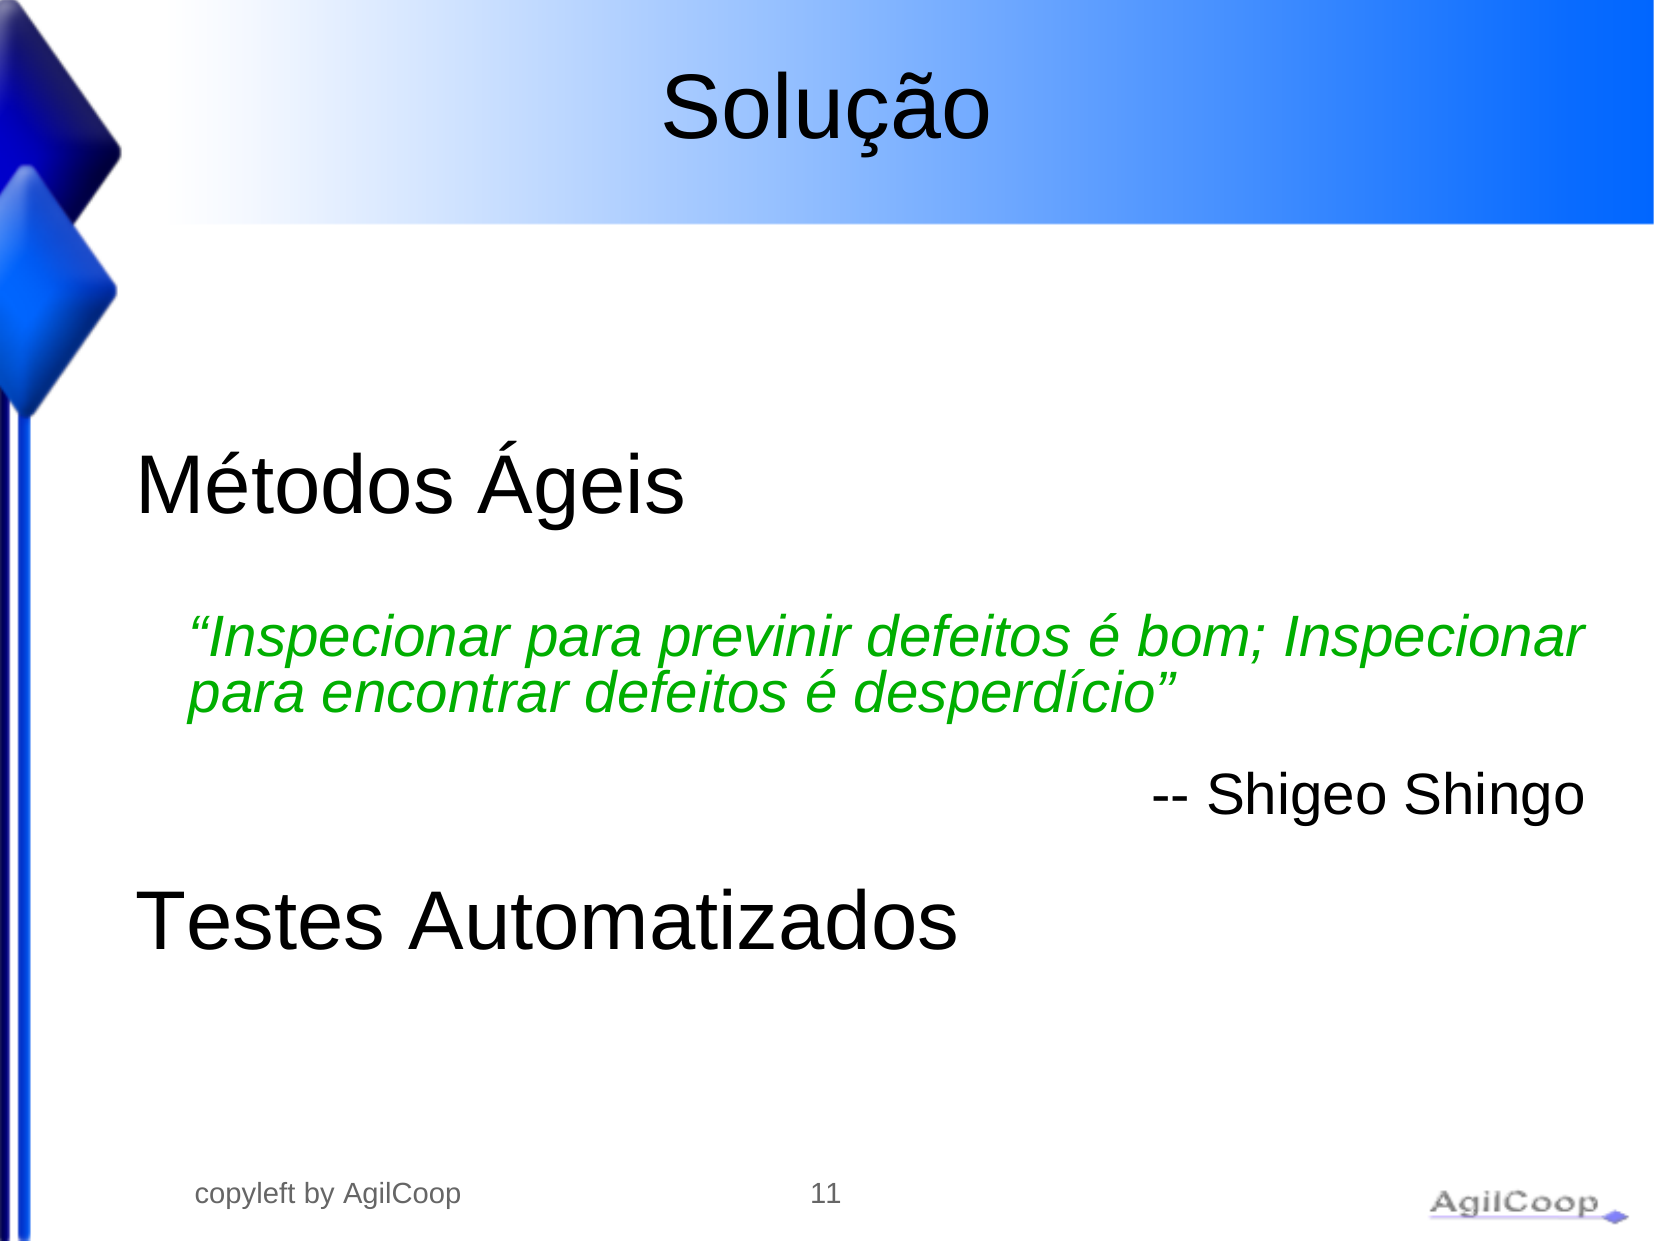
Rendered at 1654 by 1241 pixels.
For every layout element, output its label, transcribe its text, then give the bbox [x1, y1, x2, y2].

title Solução [82, 60, 1571, 163]
list Métodos Ágeis “Inspecionar para previnir defeitos é bom; Inspecionar para encontrar defeitos é desperdício” -- Shigeo Shingo Testes Automatizados [118, 249, 1607, 1128]
picture [0, 0, 1654, 1241]
